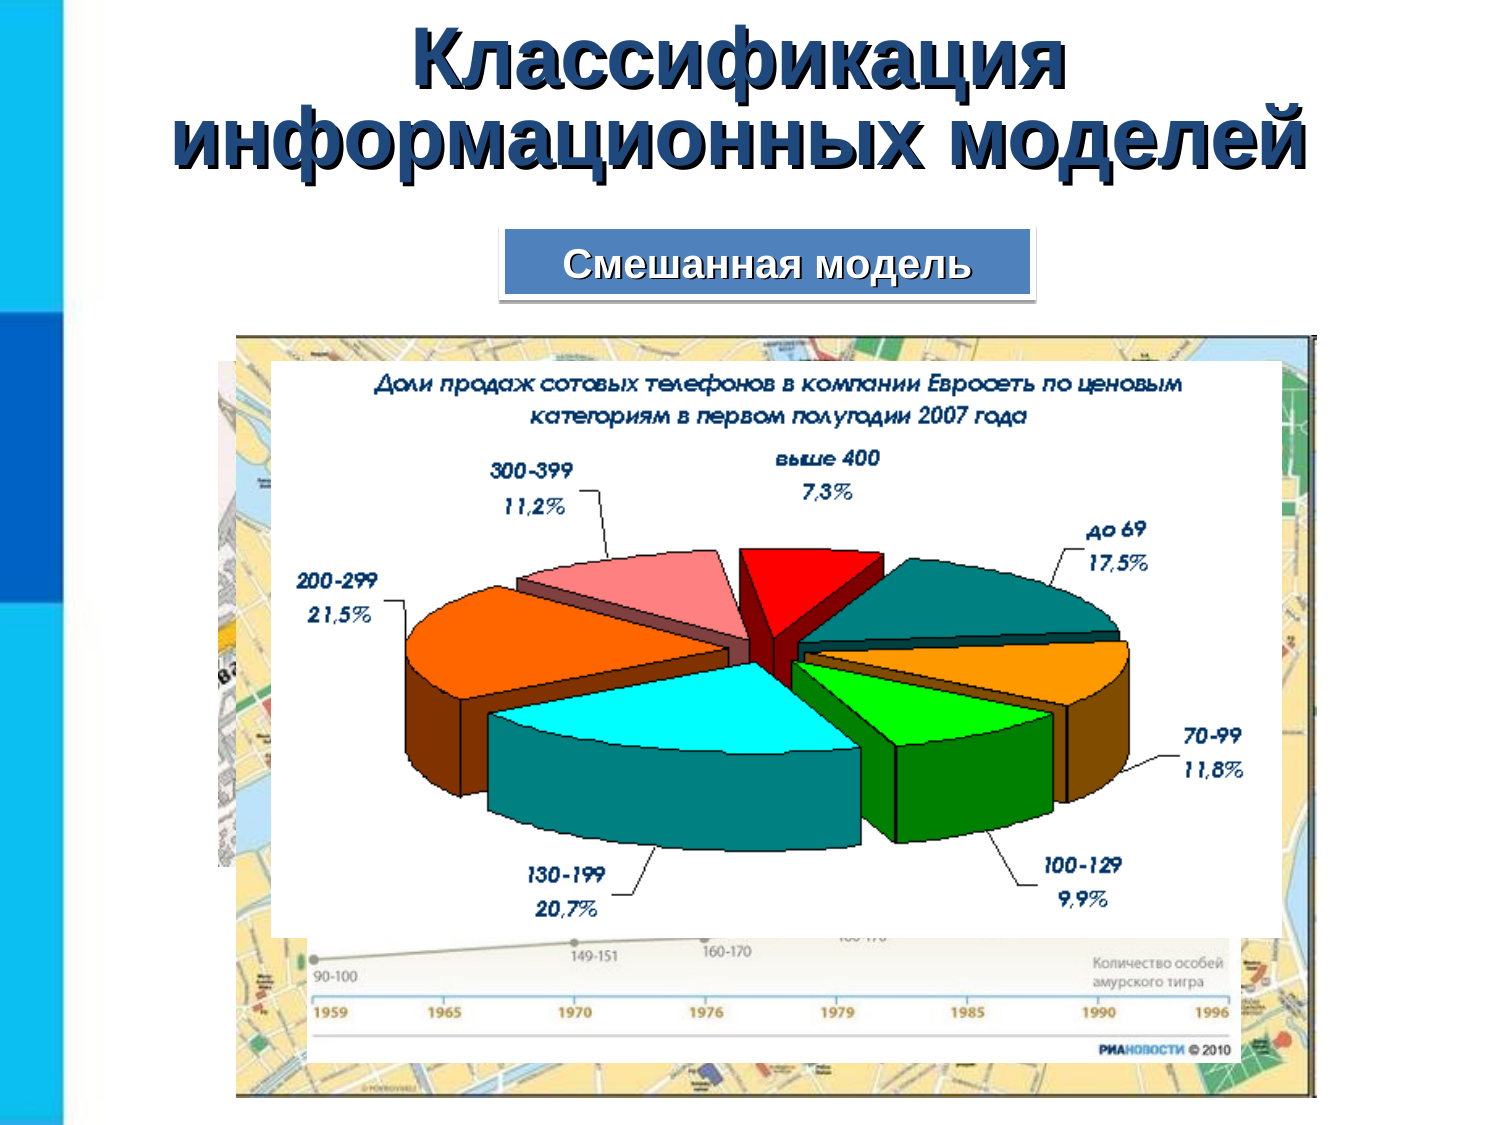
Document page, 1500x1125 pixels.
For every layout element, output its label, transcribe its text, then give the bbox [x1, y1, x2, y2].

picture [0, 0, 1500, 1125]
text_box Смешанная модель [501, 225, 1034, 297]
text_box Классификация информационных моделей [53, 30, 1426, 173]
